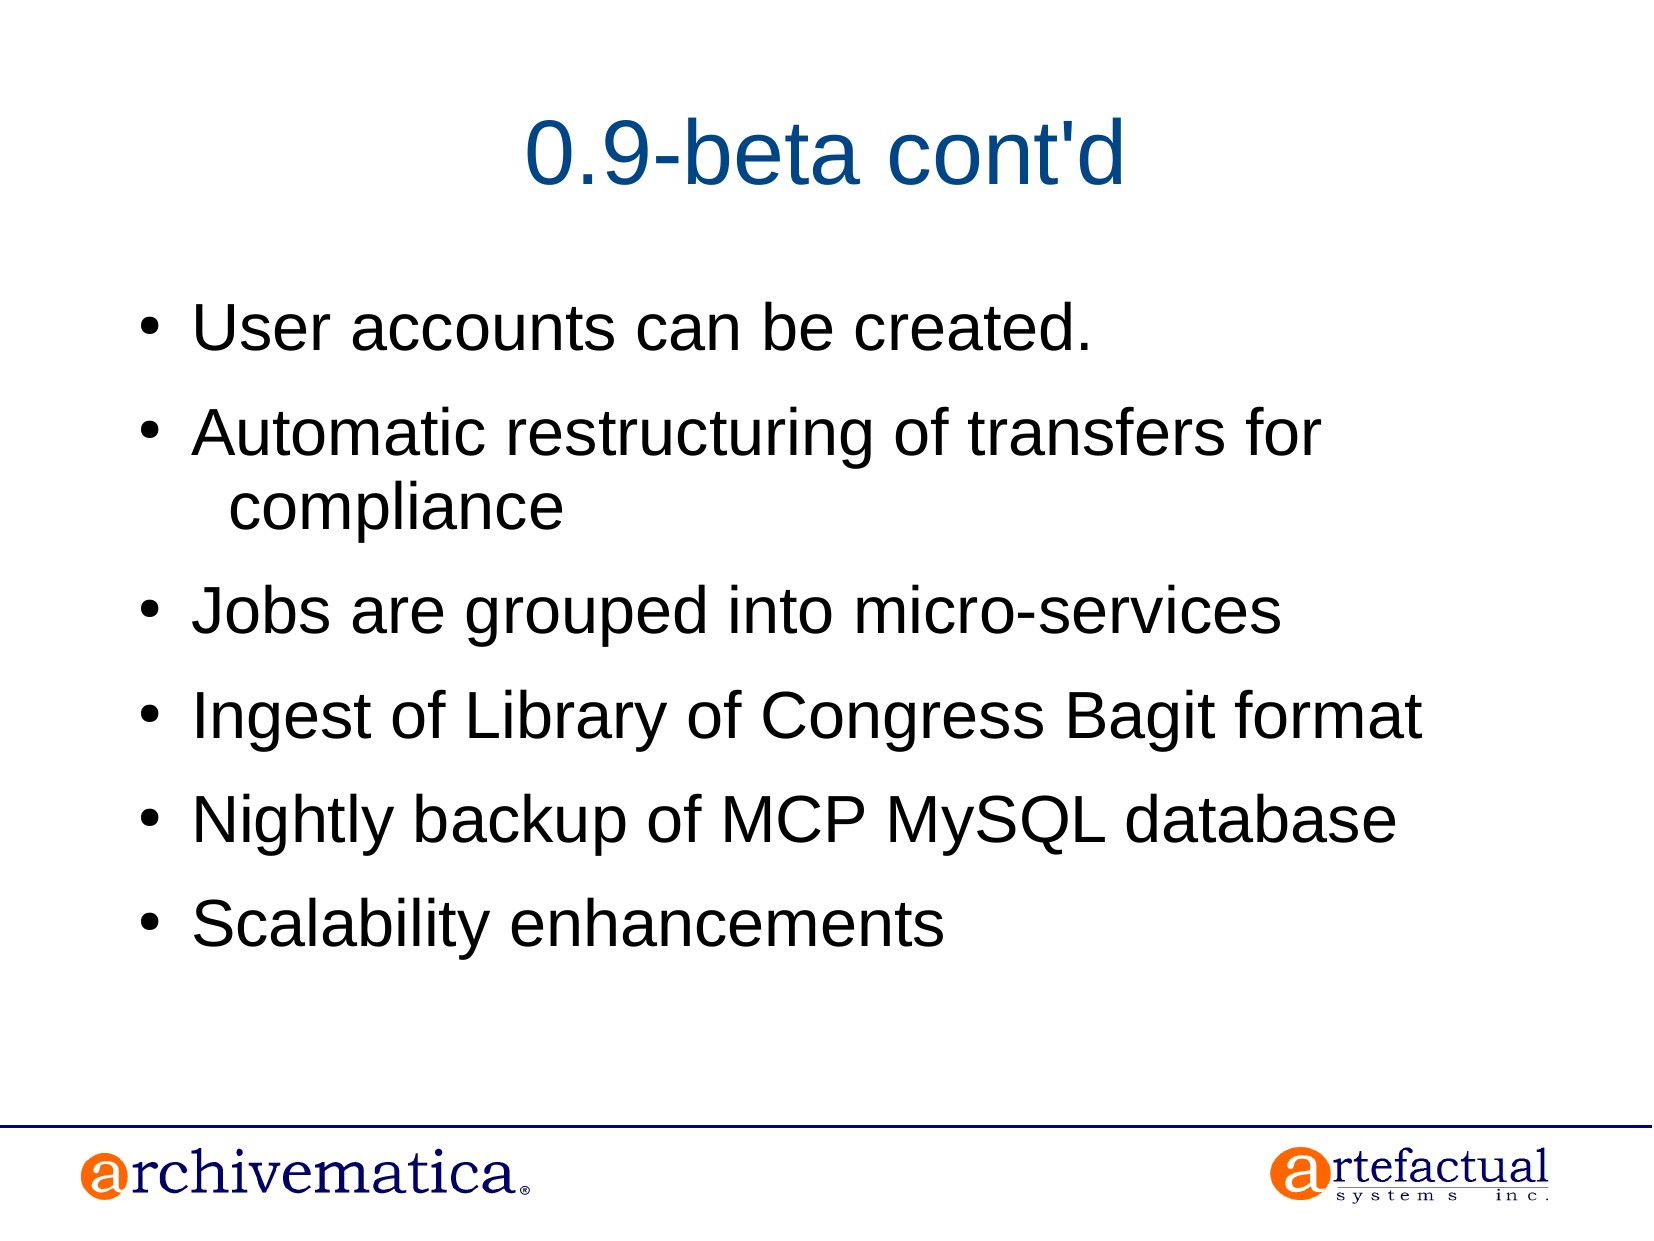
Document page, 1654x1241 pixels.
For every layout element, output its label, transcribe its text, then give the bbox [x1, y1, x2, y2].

list User accounts can be created. Automatic restructuring of transfers for compliance Jobs are grouped into micro-services Ingest of Library of Congress Bagit format Nightly backup of MCP MySQL database Scalability enhancements [82, 290, 1571, 1010]
picture [81, 1133, 531, 1216]
picture [1263, 1139, 1560, 1211]
title 0.9-beta cont'd [82, 49, 1571, 257]
